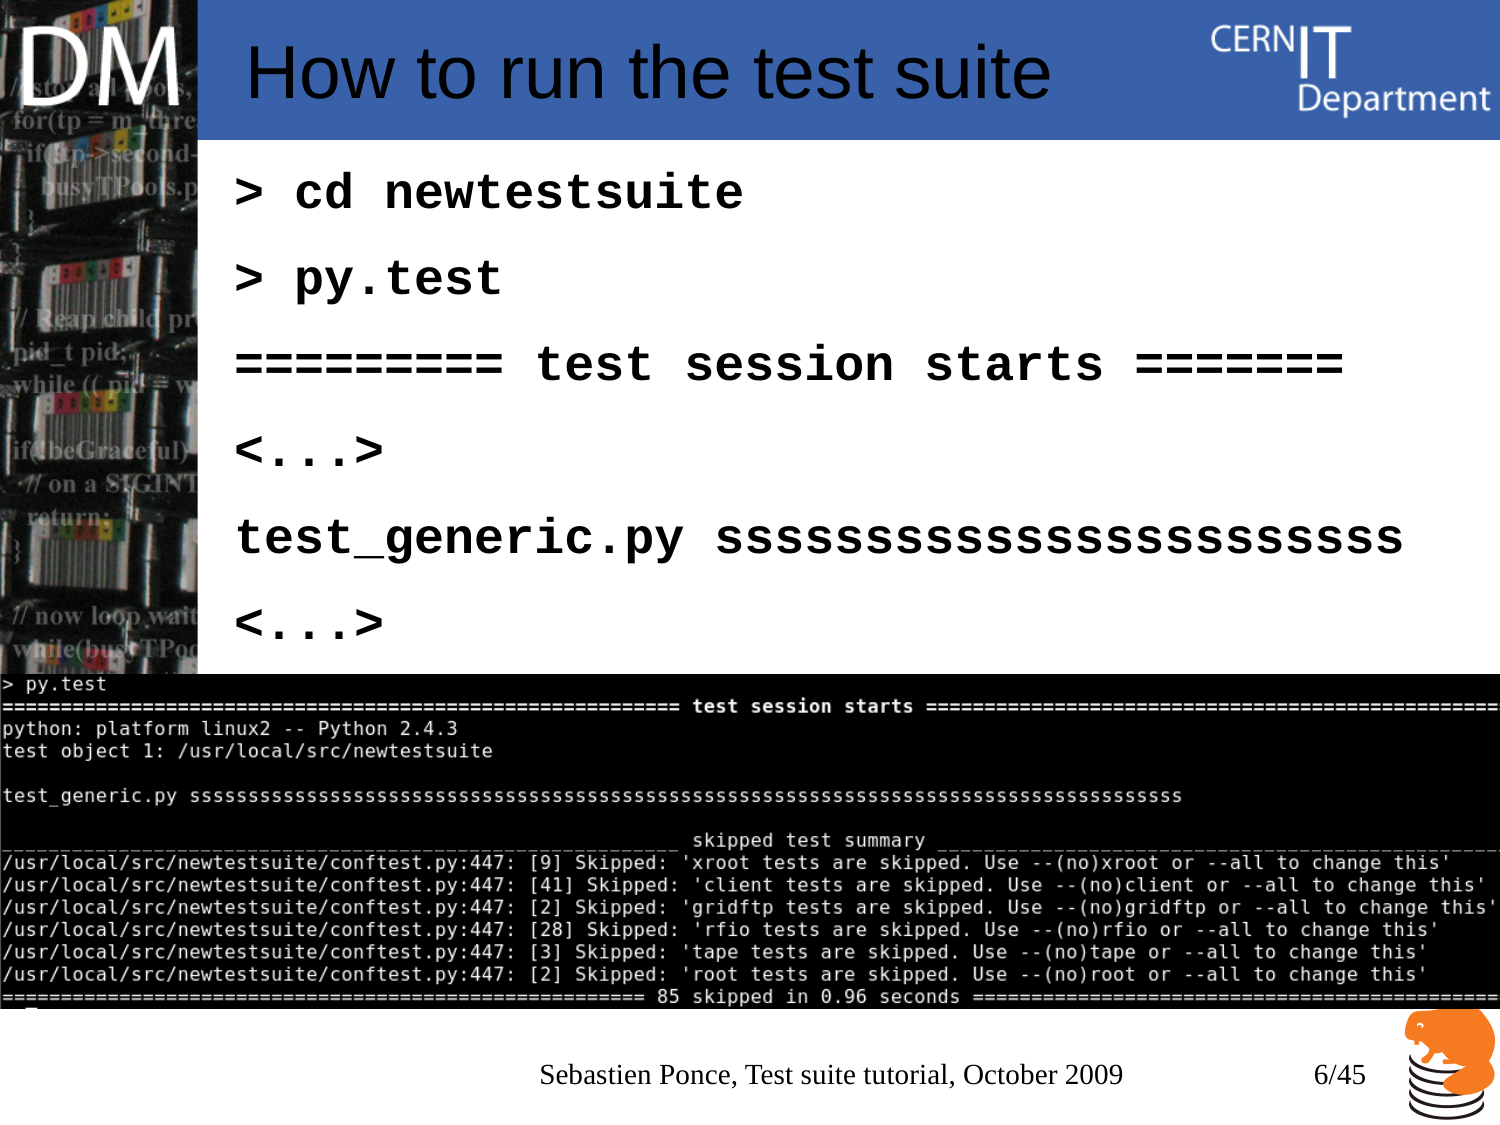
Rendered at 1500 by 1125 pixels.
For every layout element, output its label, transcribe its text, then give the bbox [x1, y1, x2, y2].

picture [198, 0, 1500, 140]
list > cd newtestsuite > py.test ========= test session starts ======= <...> test_generic.py sssssssssssssssssssssss <...> [201, 151, 1481, 674]
title How to run the test suite [230, 0, 1181, 138]
picture [0, 674, 1500, 1120]
